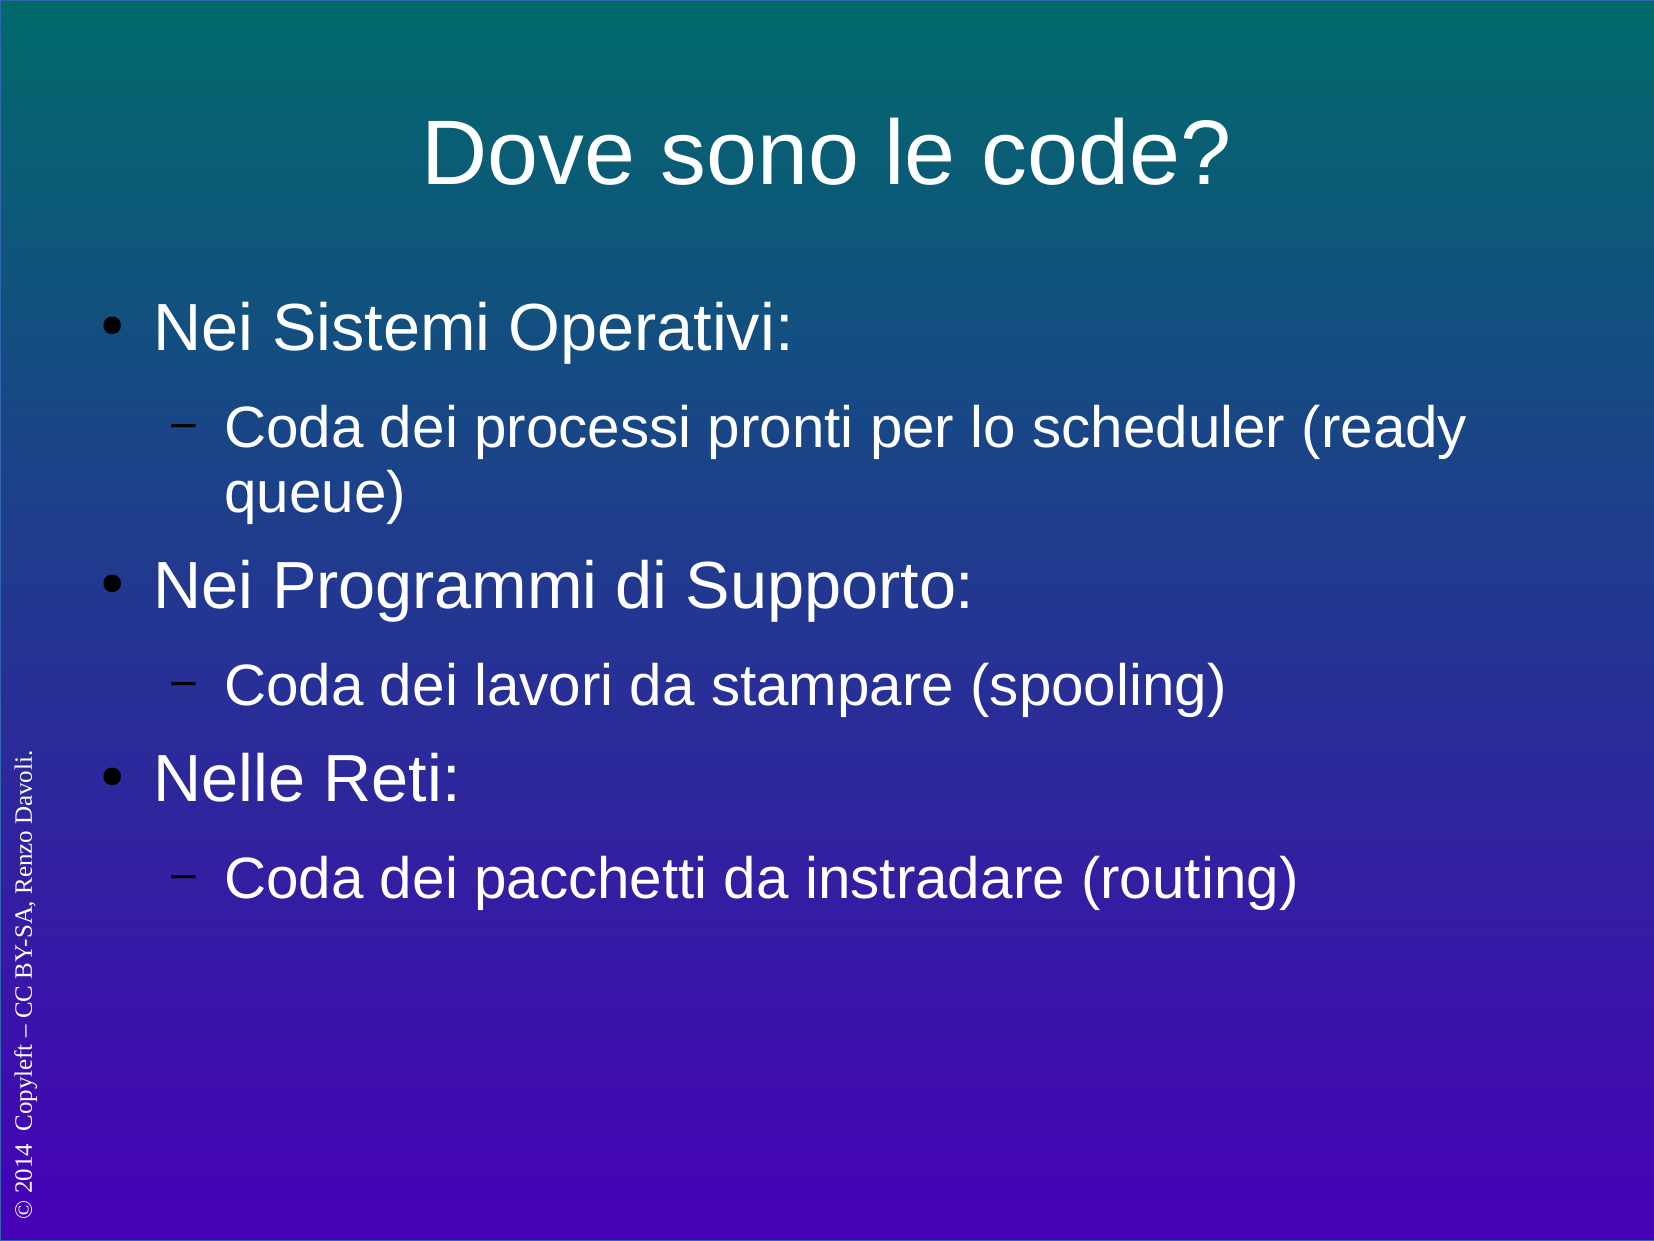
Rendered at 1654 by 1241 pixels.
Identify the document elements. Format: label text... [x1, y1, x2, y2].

title Dove sono le code? [82, 49, 1571, 257]
list Nei Sistemi Operativi: Coda dei processi pronti per lo scheduler (ready queue) Nei Programmi di Supporto: Coda dei lavori da stampare (spooling) Nelle Reti: Coda dei pacchetti da instradare (routing) [82, 290, 1571, 1010]
